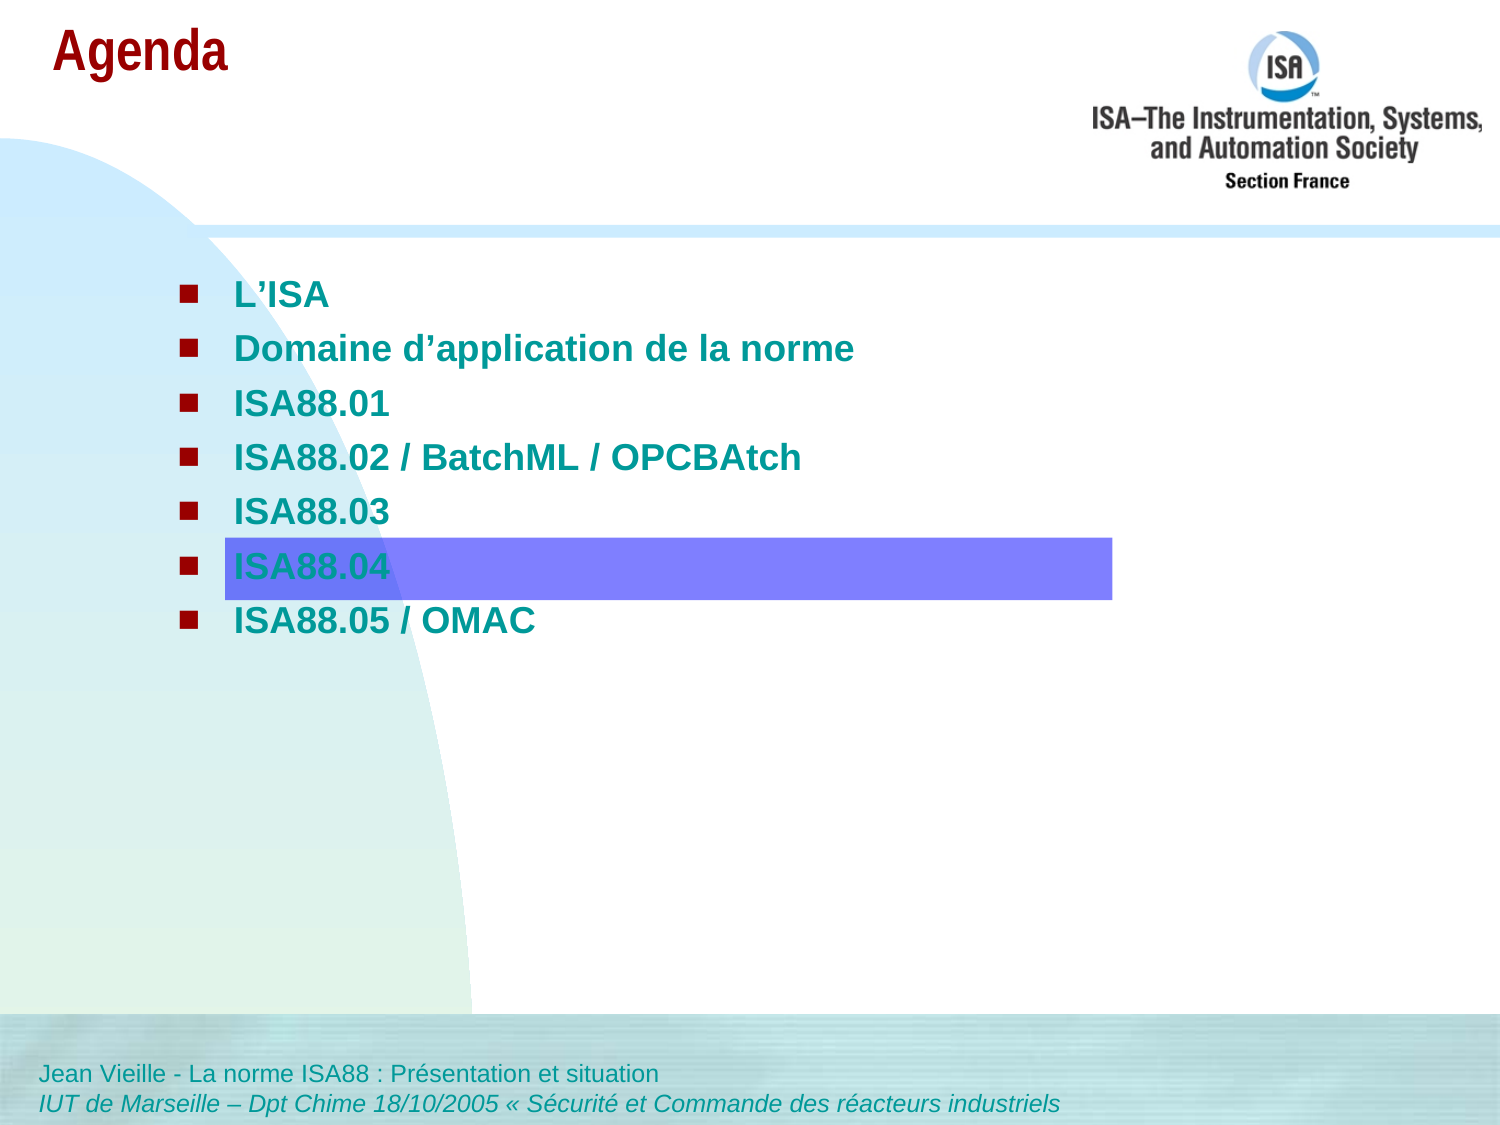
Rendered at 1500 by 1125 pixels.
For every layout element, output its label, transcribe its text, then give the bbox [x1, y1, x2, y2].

picture [1092, 31, 1483, 194]
title Agenda [37, 12, 1088, 201]
picture [0, 1014, 1500, 1125]
list L’ISA Domaine d’application de la norme ISA88.01 ISA88.02 / BatchML / OPCBAtch ISA88.03 ISA88.04 ISA88.05 / OMAC [162, 262, 1453, 1000]
